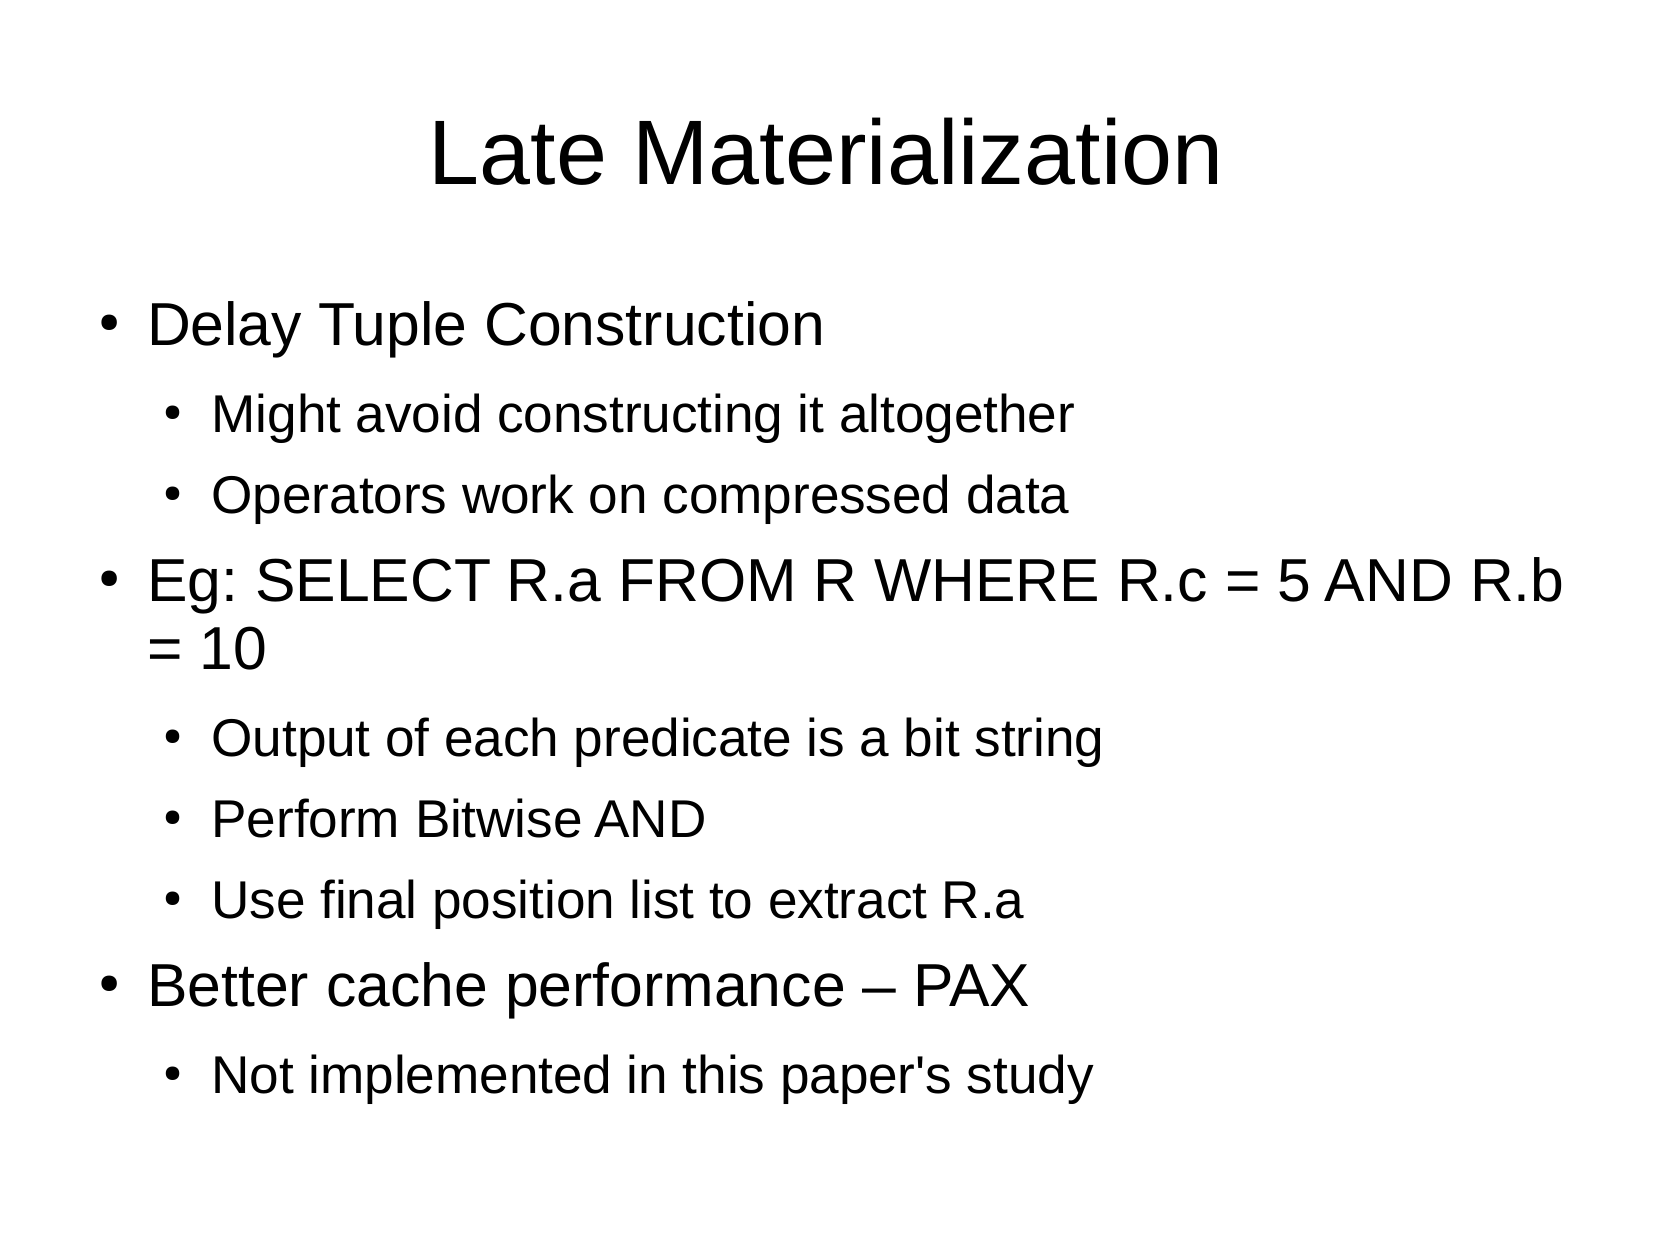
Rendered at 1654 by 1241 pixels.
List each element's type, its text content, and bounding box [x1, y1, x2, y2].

title Late Materialization [82, 56, 1571, 250]
list Delay Tuple Construction Might avoid constructing it altogether Operators work on compressed data Eg: SELECT R.a FROM R WHERE R.c = 5 AND R.b = 10 Output of each predicate is a bit string Perform Bitwise AND Use final position list to extract R.a Better cache performance – PAX Not implemented in this paper's study [82, 290, 1571, 1109]
